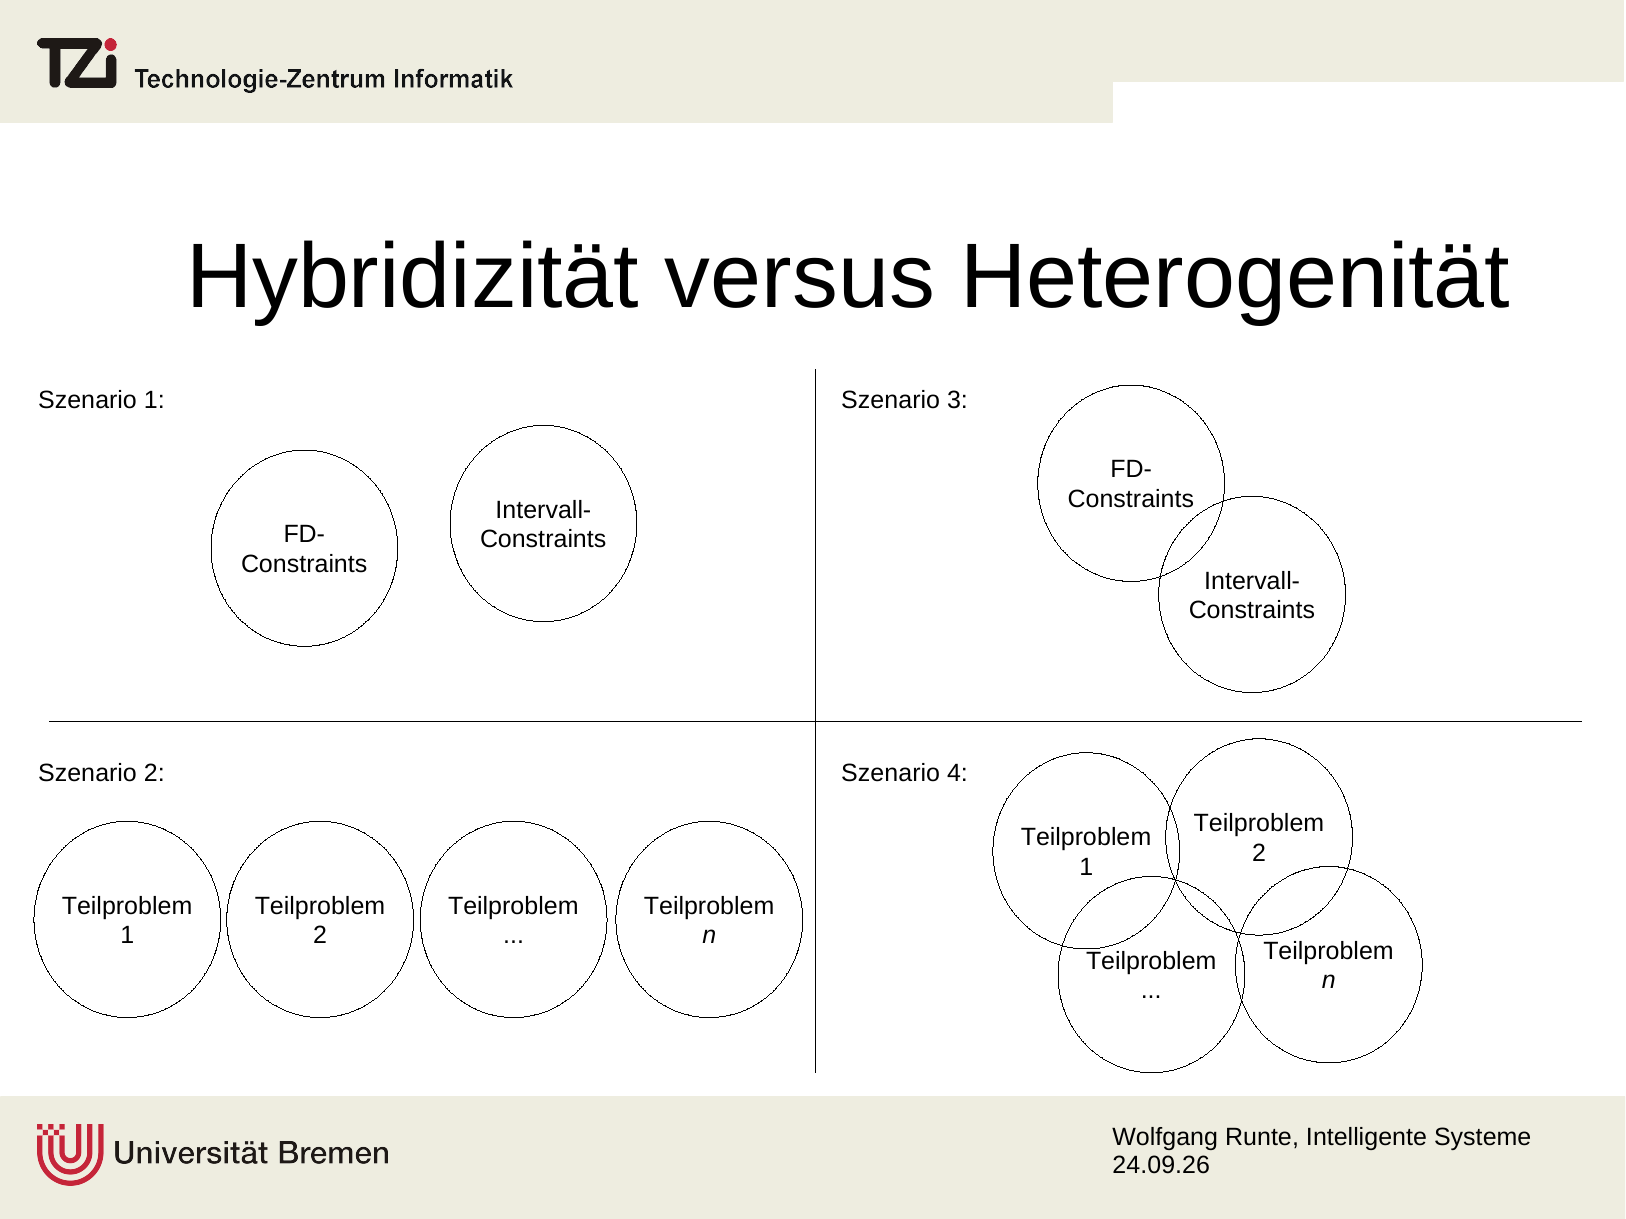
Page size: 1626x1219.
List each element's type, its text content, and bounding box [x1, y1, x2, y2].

text_box Szenario 1: [38, 384, 166, 413]
text_box Teilproblem ... [420, 821, 608, 1018]
text_box Intervall- Constraints [450, 425, 637, 622]
text_box Teilproblem n [615, 821, 803, 1018]
text_box Szenario 2: [38, 756, 166, 785]
picture [37, 38, 513, 93]
text_box Szenario 3: [841, 384, 969, 413]
text_box Teilproblem ... [1058, 876, 1242, 1073]
text_box Teilproblem n [1235, 866, 1423, 1063]
text_box FD-Constraints [1037, 385, 1225, 582]
text_box Teilproblem 1 [33, 821, 221, 1018]
text_box Szenario 4: [841, 756, 969, 785]
picture [37, 1124, 388, 1186]
text_box Teilproblem 2 [226, 821, 414, 1018]
title Hybridizität versus Heterogenität [112, 162, 1513, 393]
text_box Teilproblem 1 [992, 752, 1174, 946]
text_box FD-Constraints [211, 450, 398, 647]
text_box Teilproblem 2 [1165, 738, 1353, 933]
text_box Intervall- Constraints [1158, 496, 1346, 693]
